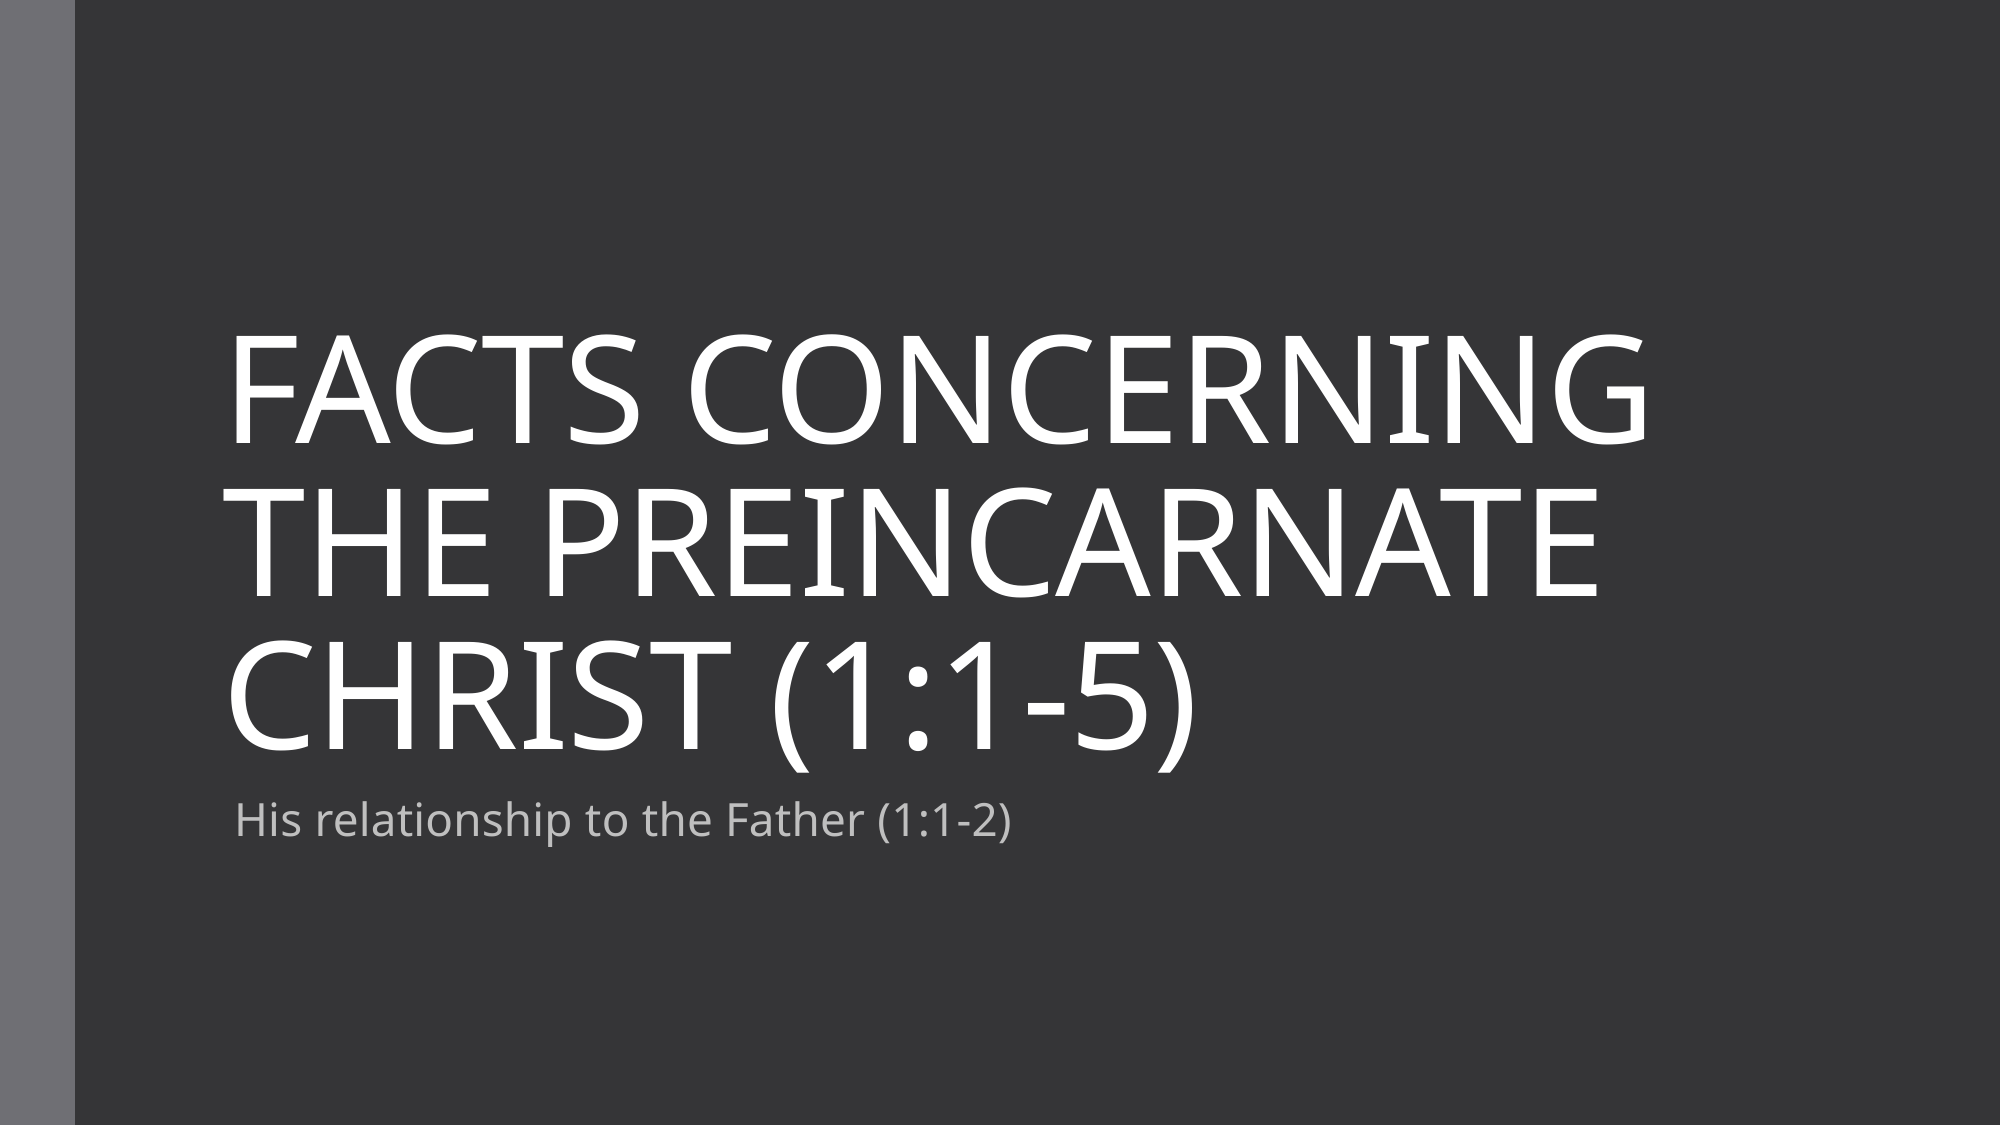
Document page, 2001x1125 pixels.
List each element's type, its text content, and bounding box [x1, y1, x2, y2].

title FACTS CONCERNING THE PREINCARNATE CHRIST (1:1-5) [206, 124, 1752, 787]
subtitle His relationship to the Father (1:1-2) [206, 787, 1752, 1066]
